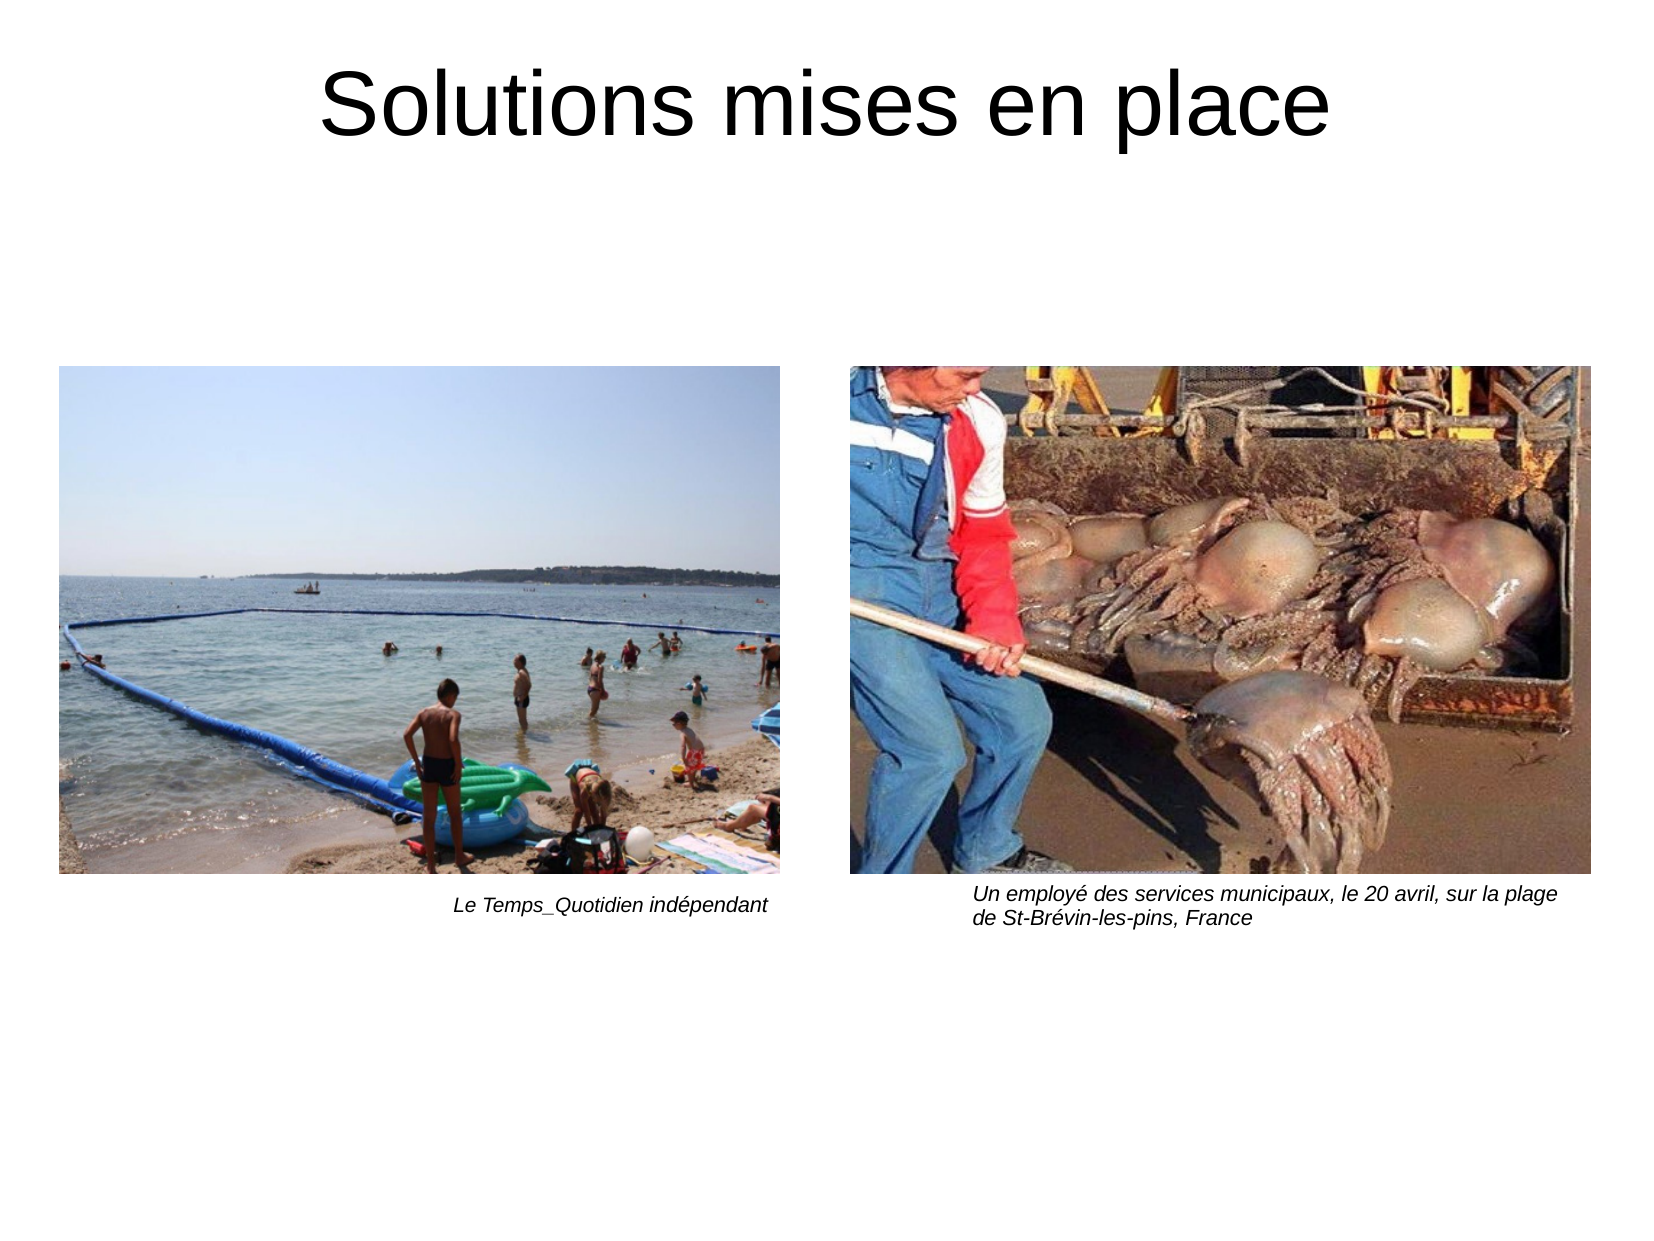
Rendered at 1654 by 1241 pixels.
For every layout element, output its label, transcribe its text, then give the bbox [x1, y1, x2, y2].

picture [850, 366, 1591, 875]
text_box Un employé des services municipaux, le 20 avril, sur la plage de St-Brévin-les-pins, France [957, 874, 1591, 958]
picture [59, 366, 780, 875]
text_box Le Temps_Quotidien indépendant [432, 885, 898, 926]
title Solutions mises en place [82, 0, 1571, 208]
